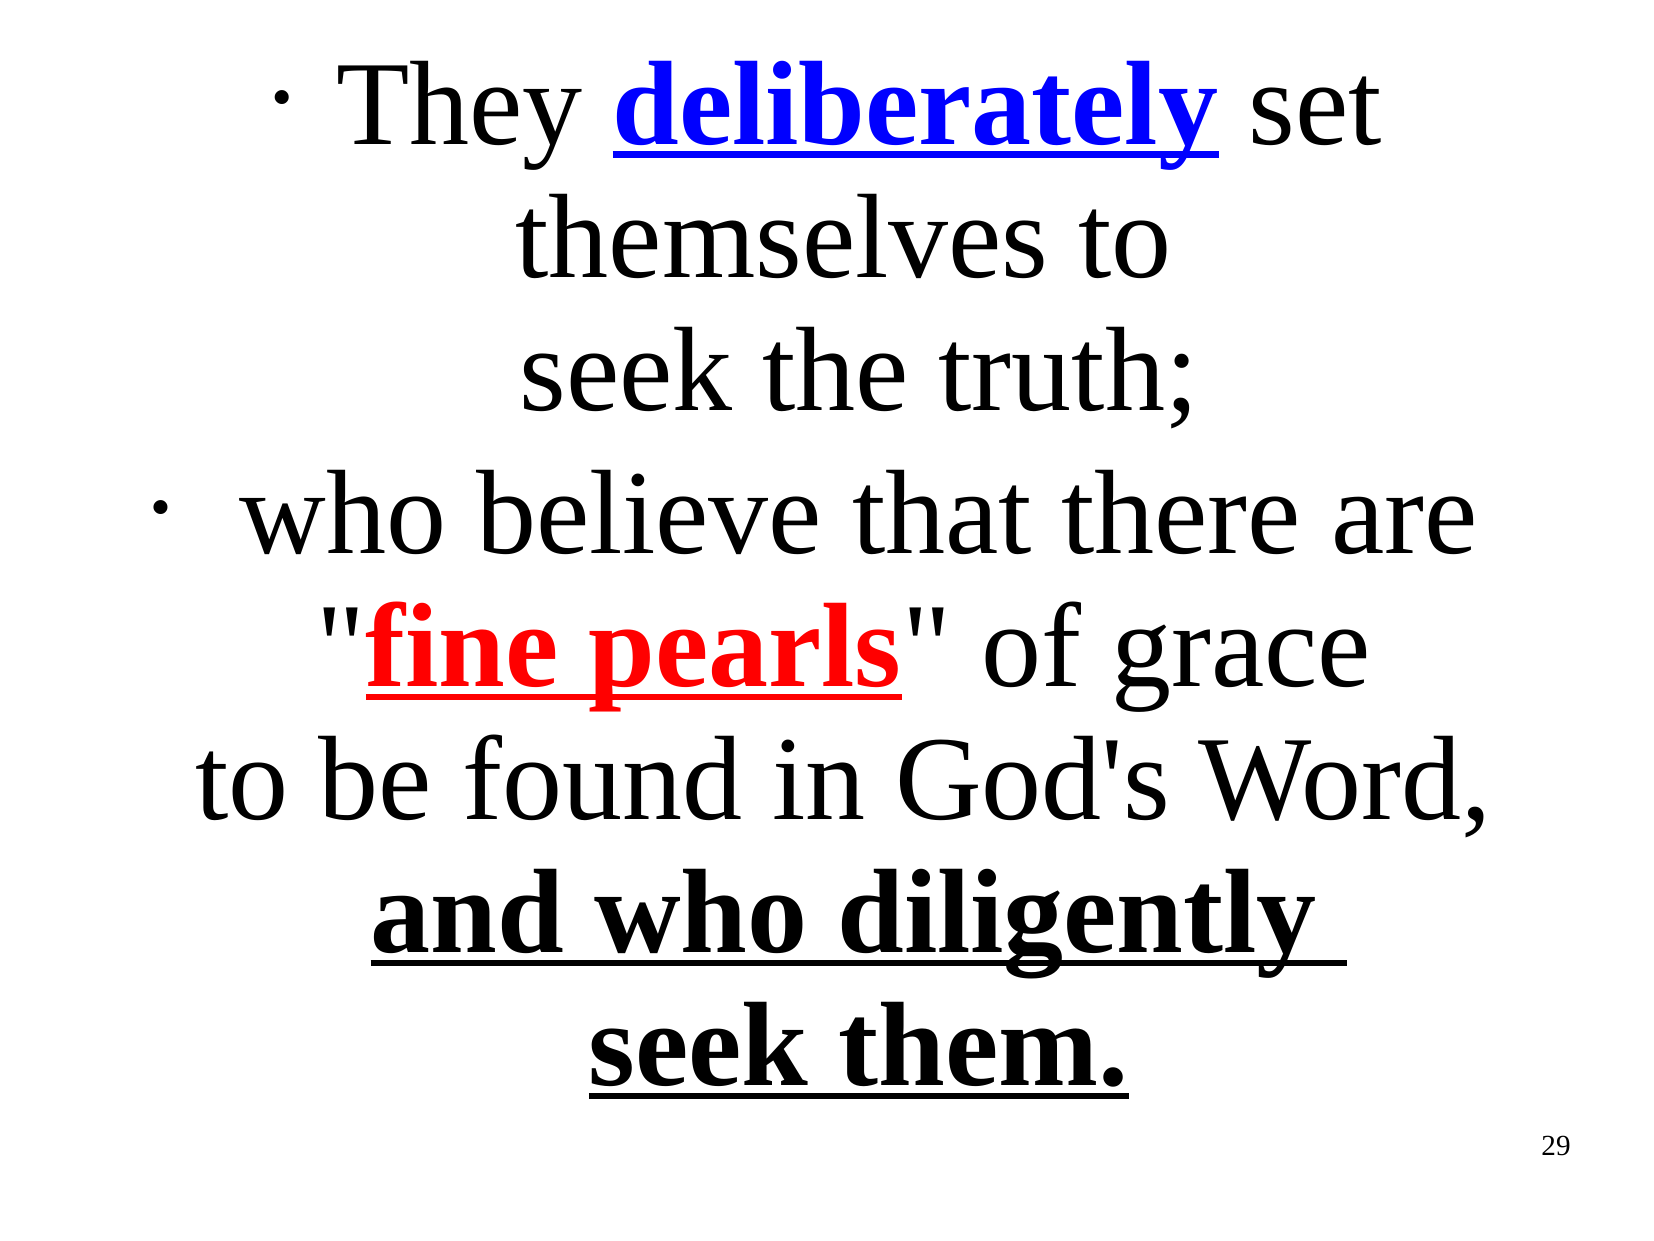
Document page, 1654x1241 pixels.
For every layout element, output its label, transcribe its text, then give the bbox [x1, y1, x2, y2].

list They deliberately set themselves to seek the truth; who believe that there are "fine pearls" of grace to be found in God's Word, and who diligently seek them. [37, 37, 1613, 1201]
